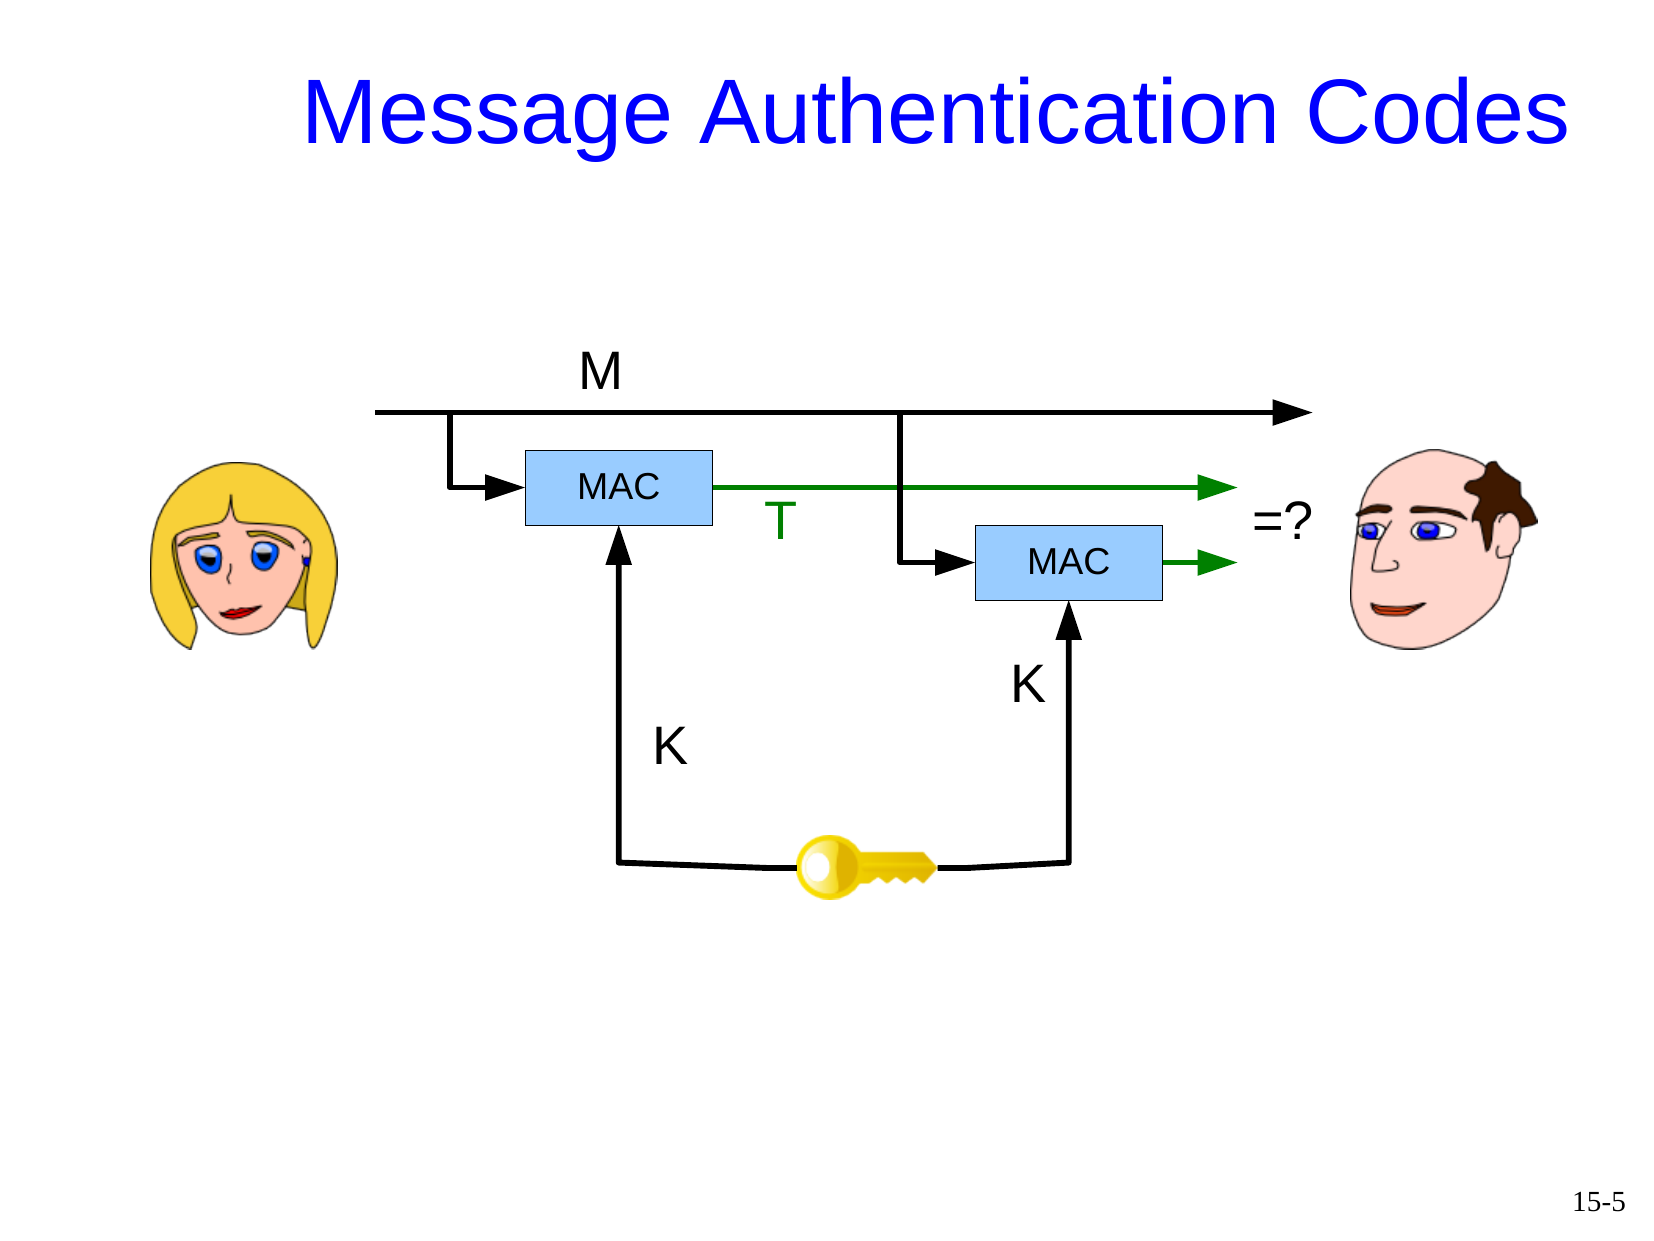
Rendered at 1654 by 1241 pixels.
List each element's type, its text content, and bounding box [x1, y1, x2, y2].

text_box K [995, 649, 1061, 726]
text_box MAC [975, 525, 1163, 601]
text_box K [637, 712, 703, 788]
picture [1350, 449, 1538, 650]
title Message Authentication Codes [84, 11, 1573, 219]
picture [796, 835, 938, 901]
text_box T [750, 487, 813, 563]
text_box M [563, 337, 638, 413]
text_box =? [1237, 487, 1328, 563]
picture [150, 462, 338, 650]
text_box MAC [525, 450, 713, 526]
